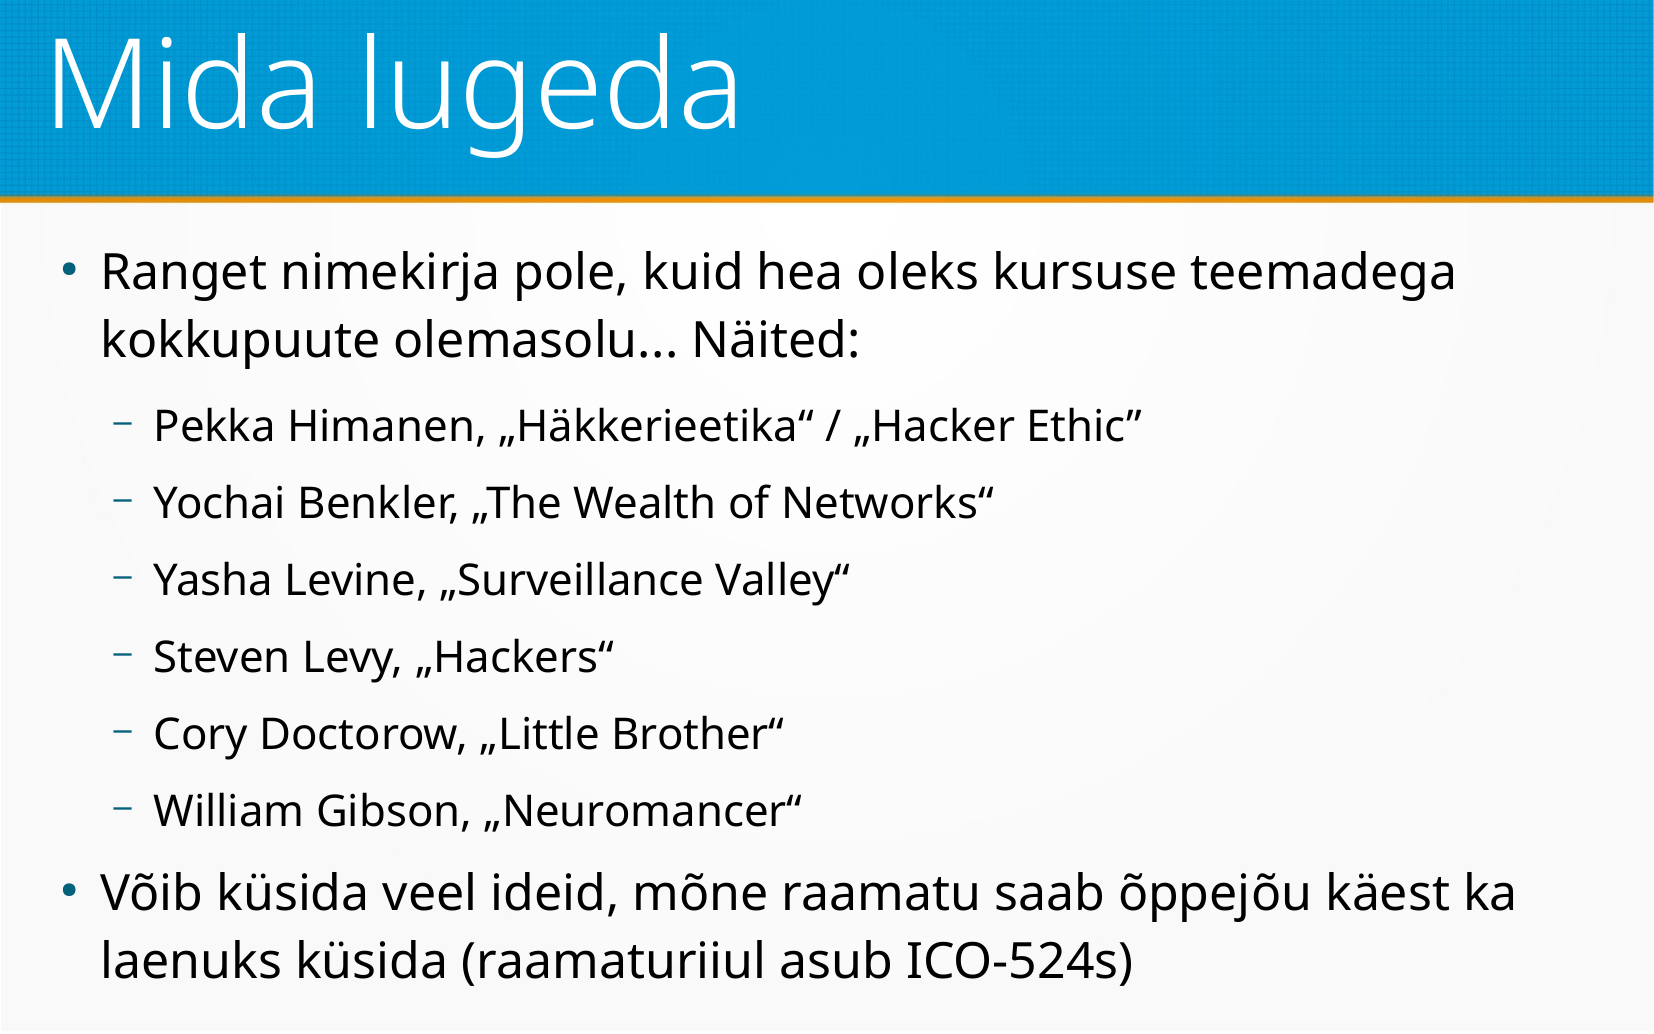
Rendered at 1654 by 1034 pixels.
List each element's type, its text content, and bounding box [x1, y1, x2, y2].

picture [0, 195, 1654, 1034]
title Mida lugeda [43, 0, 1619, 166]
list Ranget nimekirja pole, kuid hea oleks kursuse teemadega kokkupuute olemasolu... Näited: Pekka Himanen, „Häkkerieetika“ / „Hacker Ethic” Yochai Benkler, „The Wealth of Networks“ Yasha Levine, „Surveillance Valley“ Steven Levy, „Hackers“ Cory Doctorow, „Little Brother“ William Gibson, „Neuromancer“ Võib küsida veel ideid, mõne raamatu saab õppejõu käest ka laenuks küsida (raamaturiiul asub ICO-524s) [47, 236, 1607, 1002]
